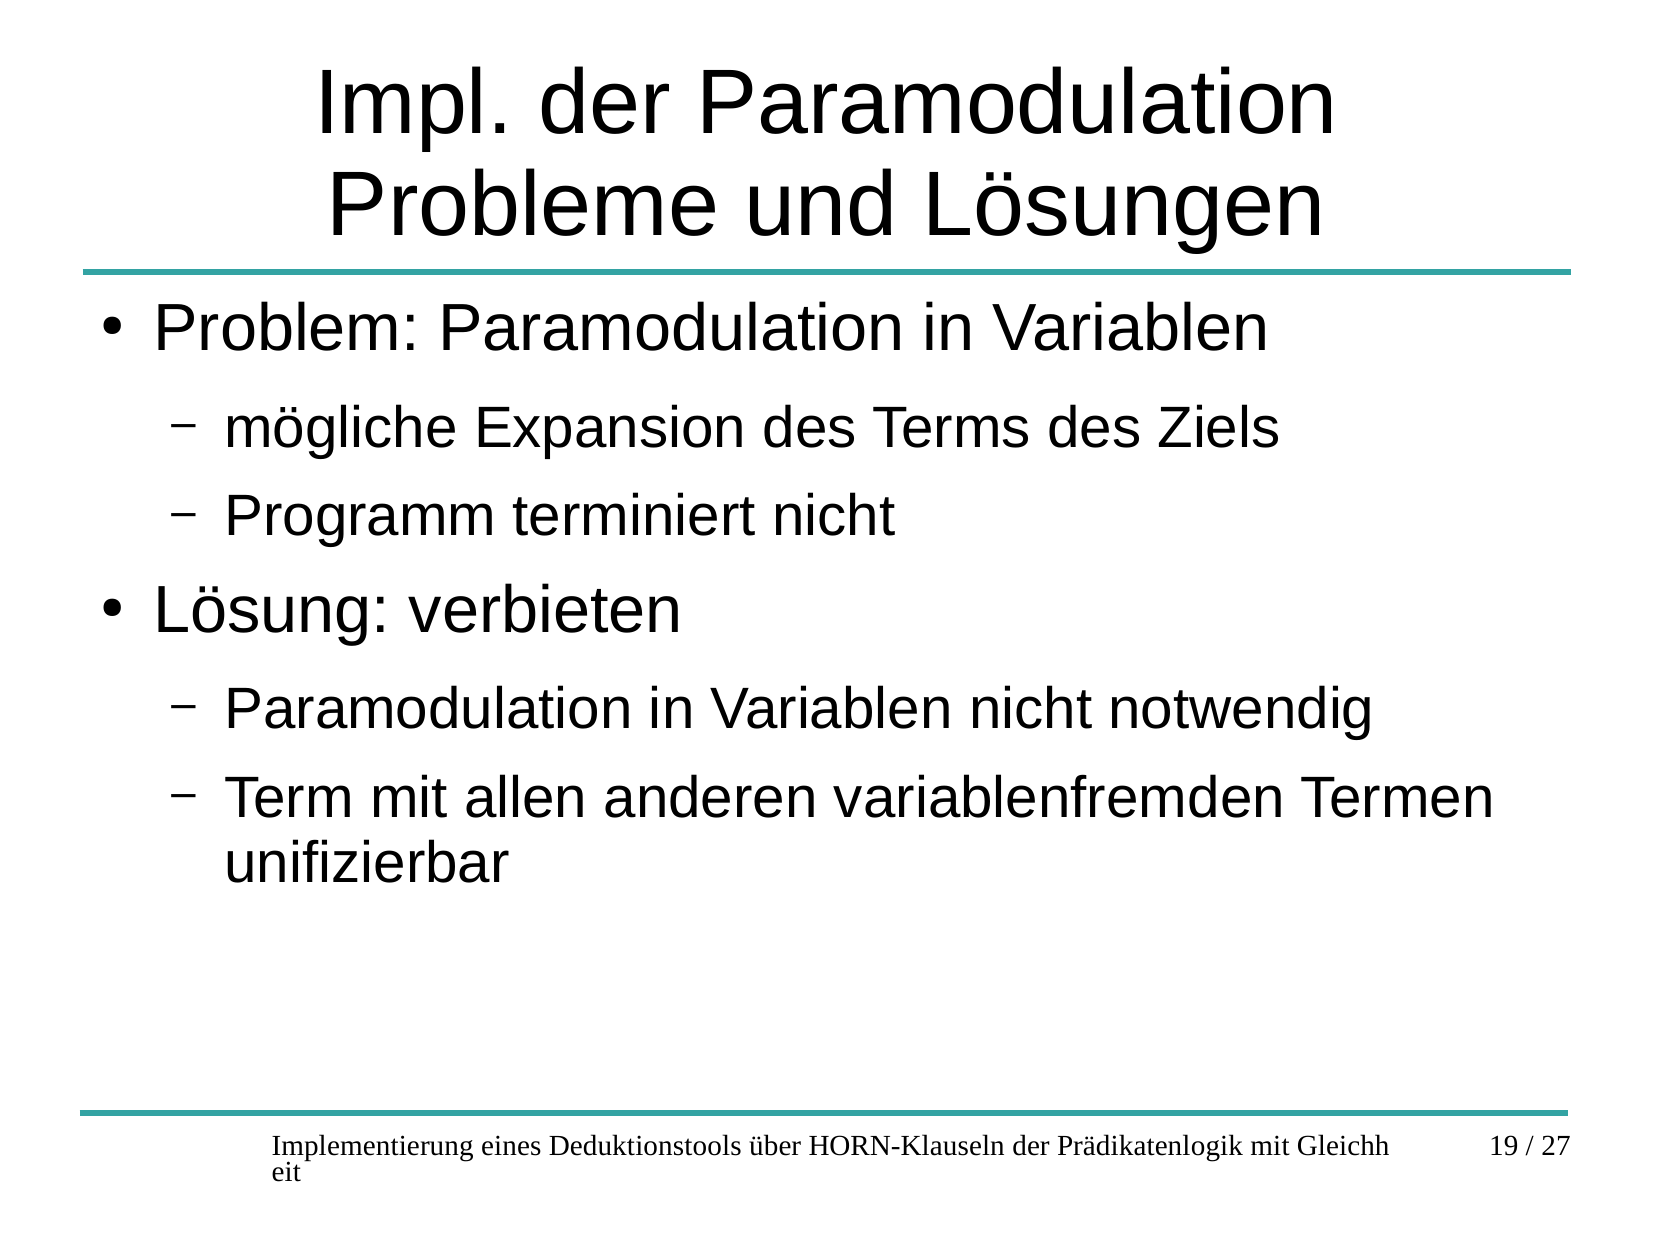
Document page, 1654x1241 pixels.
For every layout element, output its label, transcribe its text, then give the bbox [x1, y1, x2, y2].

list Problem: Paramodulation in Variablen mögliche Expansion des Terms des Ziels Programm terminiert nicht Lösung: verbieten Paramodulation in Variablen nicht notwendig Term mit allen anderen variablenfremden Termen unifizierbar [82, 290, 1538, 1099]
title Impl. der Paramodulation Probleme und Lösungen [82, 49, 1571, 257]
